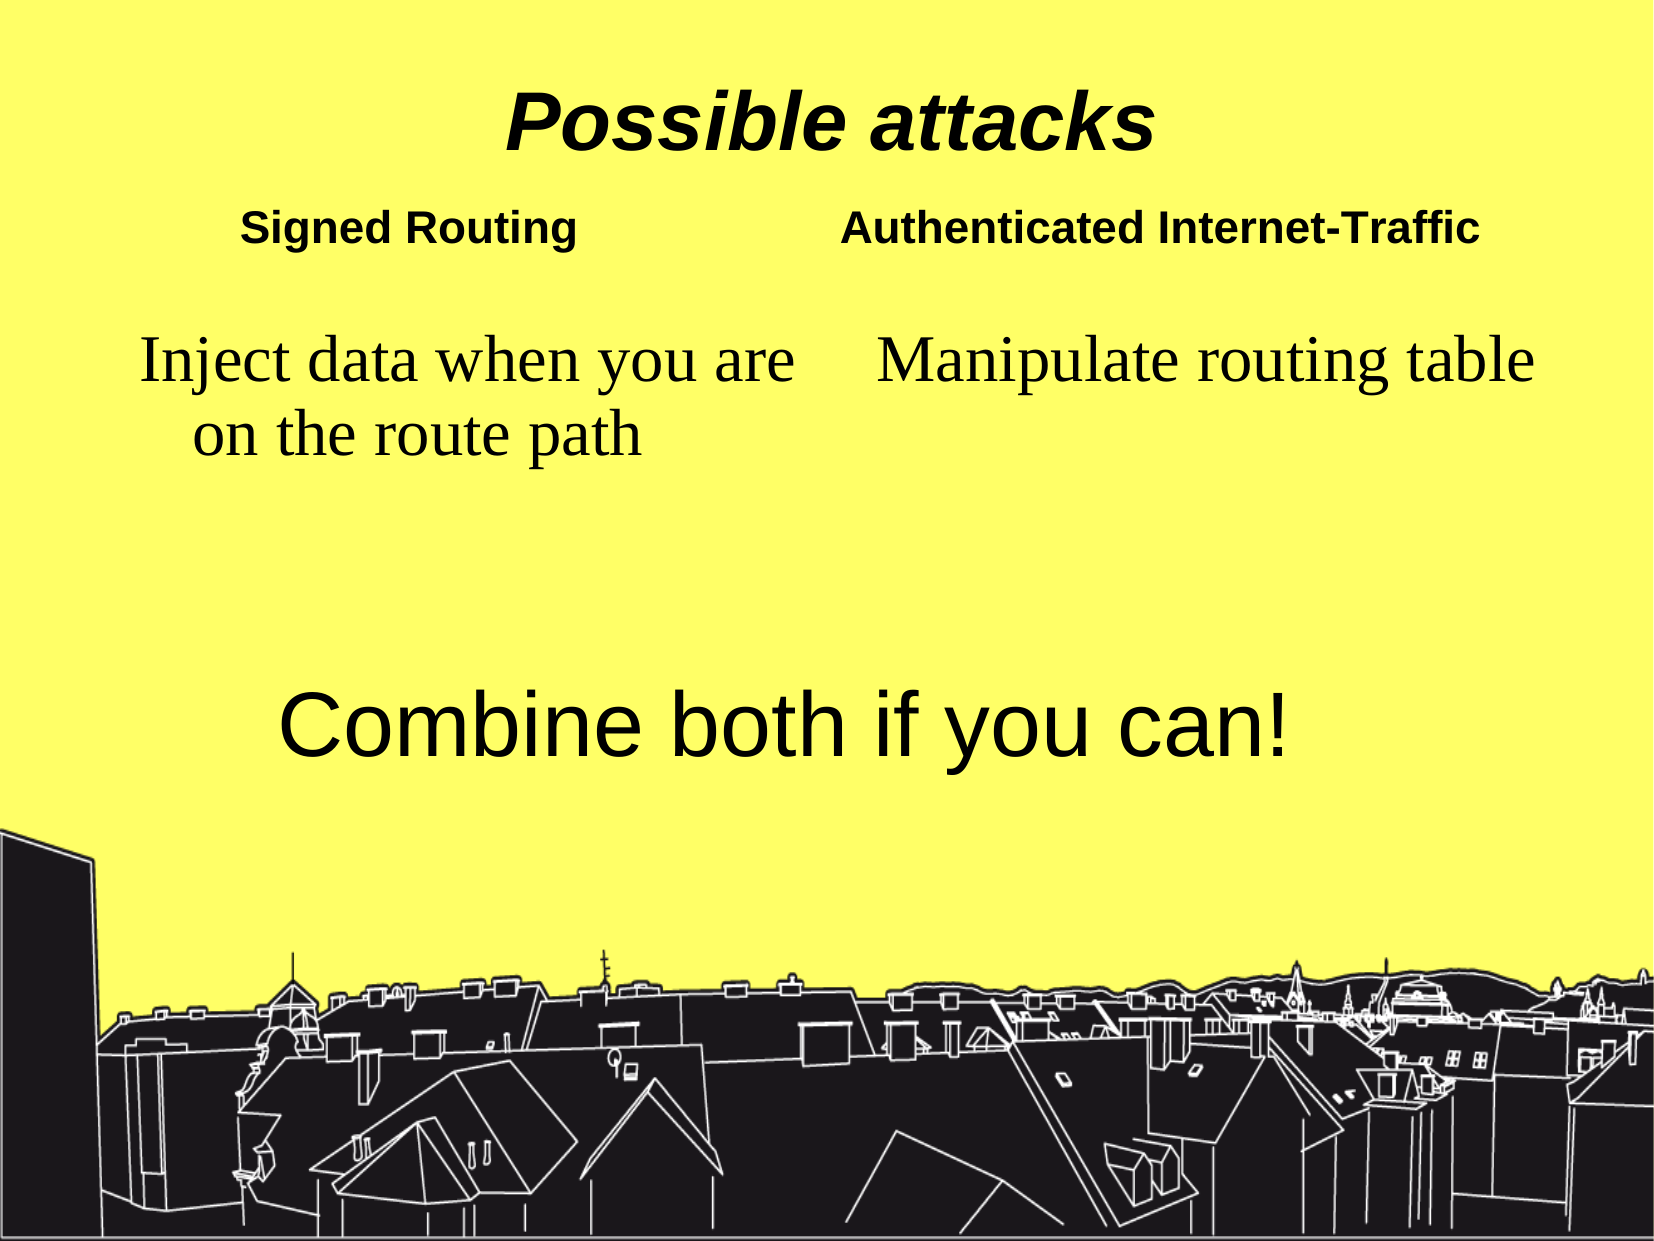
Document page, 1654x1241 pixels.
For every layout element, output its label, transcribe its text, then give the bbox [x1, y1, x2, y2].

text_box Authenticated Internet-Traffic [825, 194, 1620, 263]
text_box Combine both if you can! [262, 665, 1455, 788]
list Manipulate routing table [858, 322, 1562, 1118]
picture [0, 827, 1654, 1241]
text_box Signed Routing [225, 194, 643, 263]
title Possible attacks [125, 17, 1538, 226]
list Inject data when you are on the route path [121, 322, 824, 1133]
